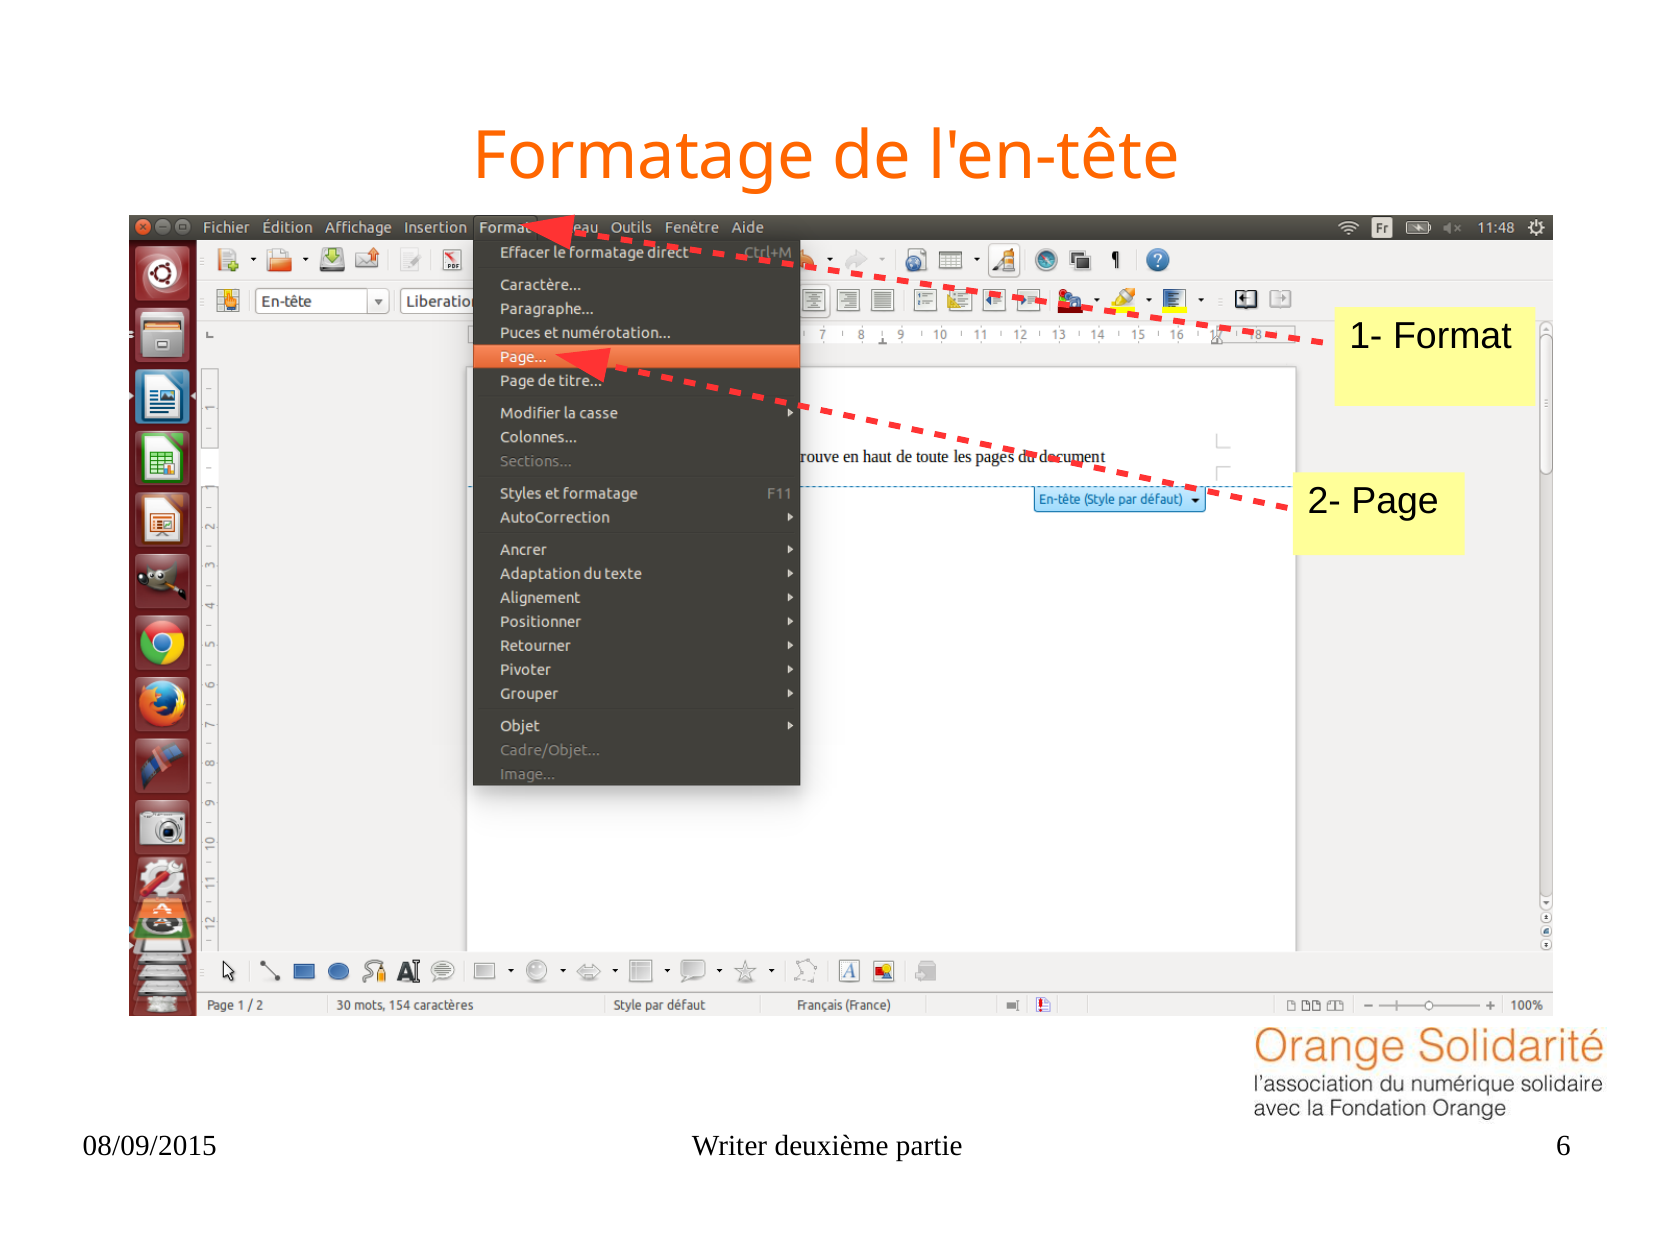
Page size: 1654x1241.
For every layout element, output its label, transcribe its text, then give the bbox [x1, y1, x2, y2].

picture [1254, 1027, 1607, 1126]
picture [129, 257, 1553, 1016]
text_box 2- Page [1292, 472, 1465, 556]
title Formatage de l'en-tête [82, 49, 1571, 257]
text_box 1- Format [1334, 307, 1536, 406]
